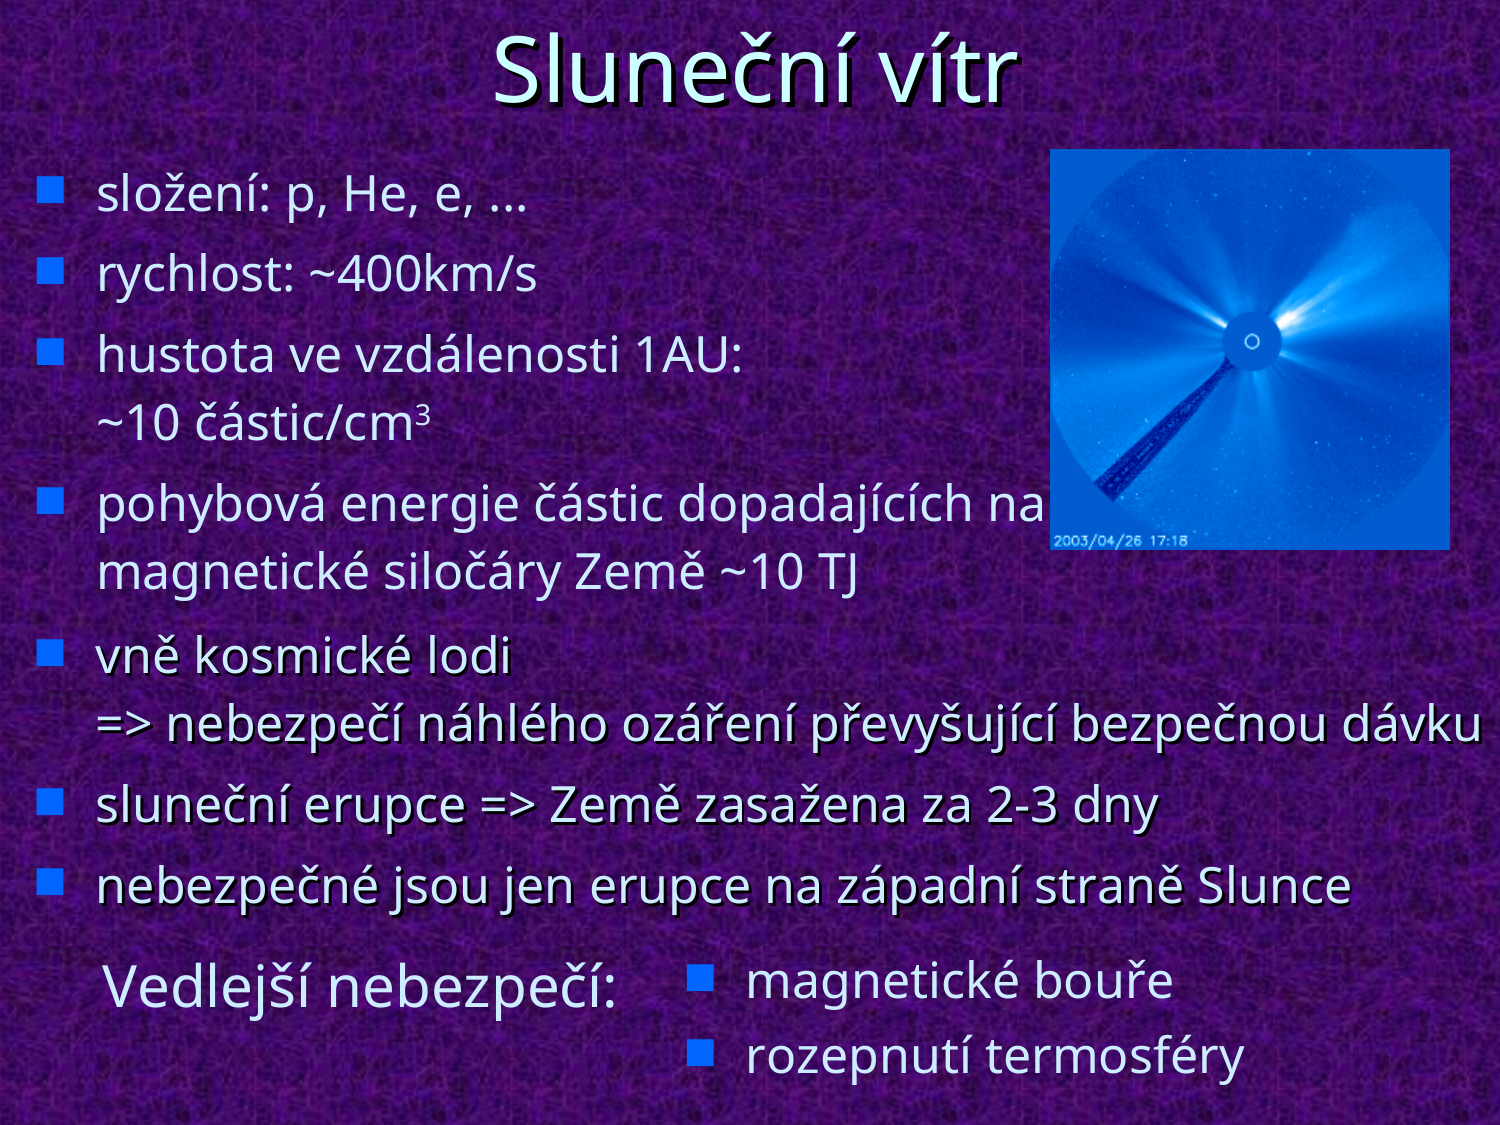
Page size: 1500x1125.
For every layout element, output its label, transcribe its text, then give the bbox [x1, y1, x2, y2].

title Sluneční vítr [450, 15, 1063, 138]
text_box Vedlejší nebezpečí: [87, 937, 713, 1026]
picture [0, 0, 1500, 1125]
text_box složení: p, He, e, ... rychlost: ~400km/s hustota ve vzdálenosti 1AU: ~10 částic/cm3 pohybová energie částic dopadajících na magnetické siločáry Země ~10 TJ [24, 149, 1463, 563]
text_box rozepnutí termosféry [674, 1012, 1388, 1088]
list vně kosmické lodi => nebezpečí náhlého ozáření převyšující bezpečnou dávku sluneční erupce => Země zasažena za 2-3 dny nebezpečné jsou jen erupce na západní straně Slunce [24, 612, 1500, 946]
text_box magnetické bouře [713, 937, 1388, 1012]
